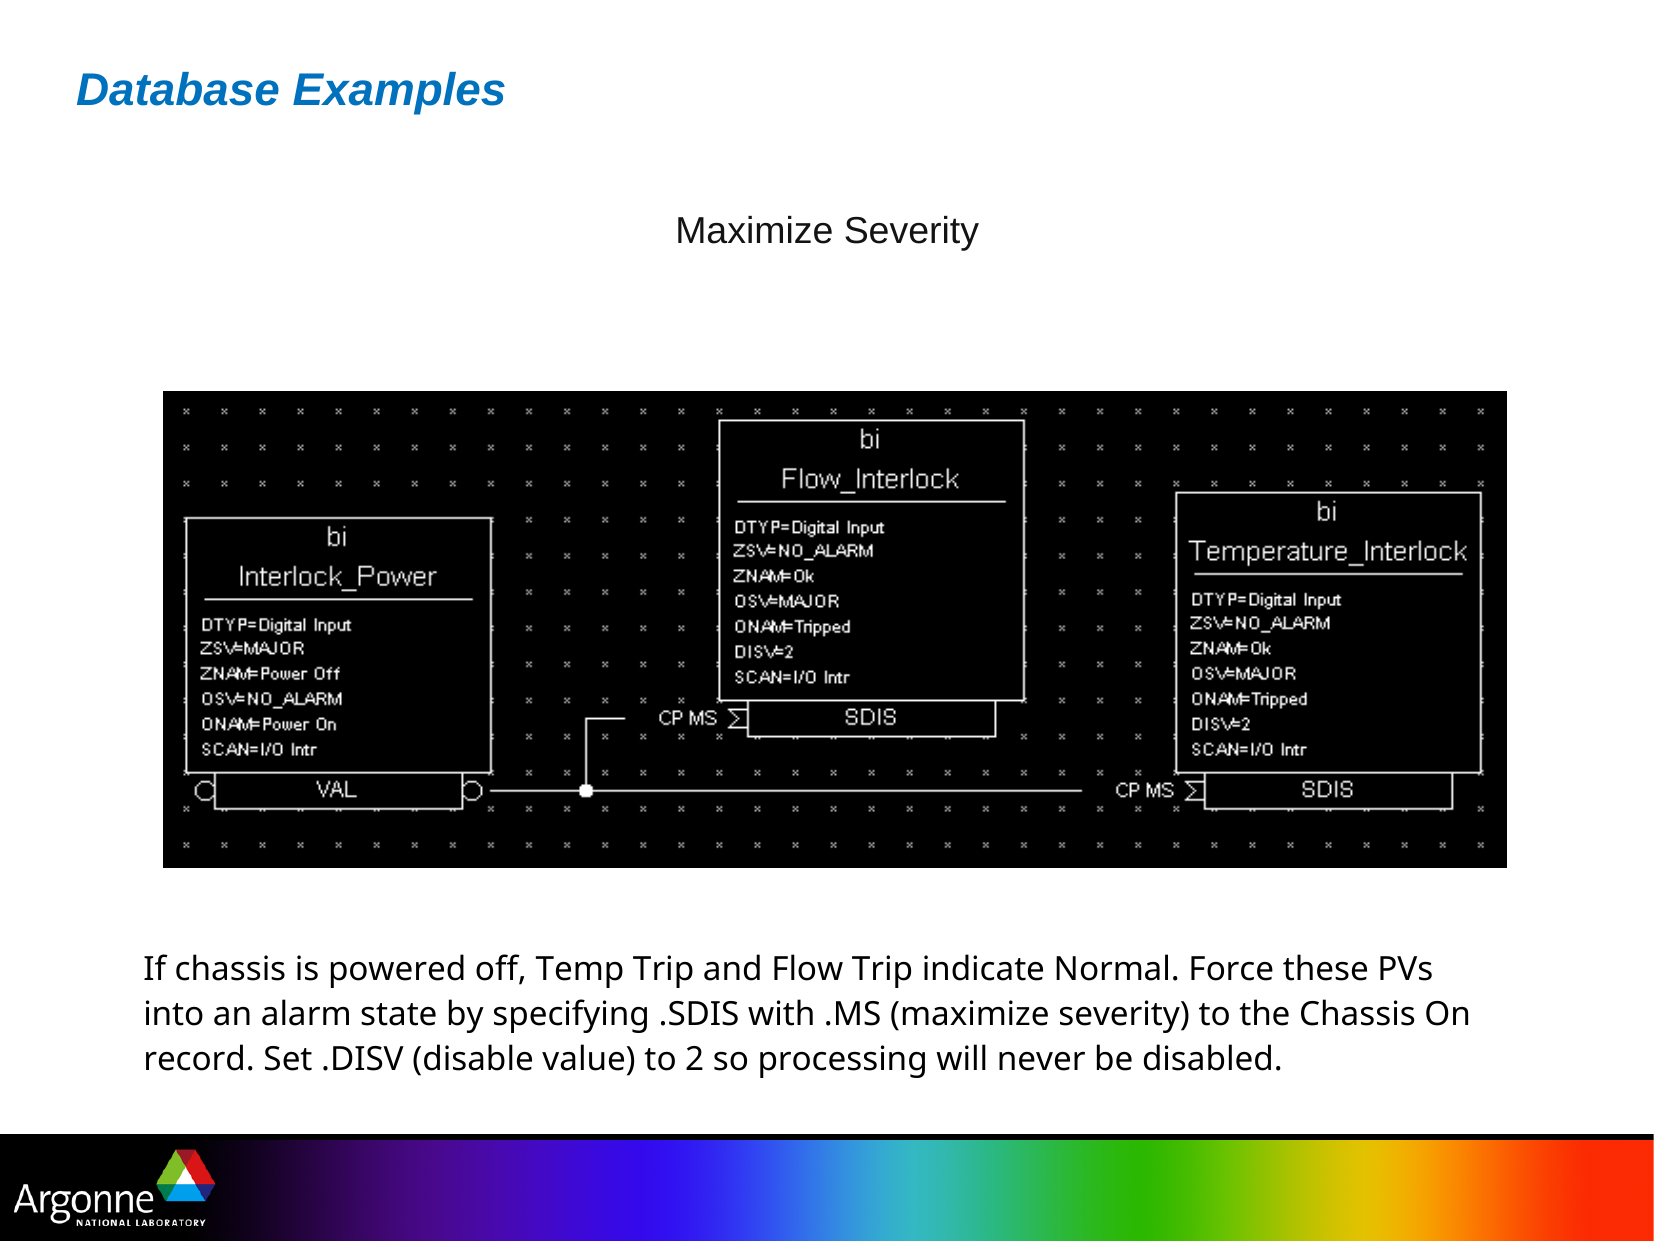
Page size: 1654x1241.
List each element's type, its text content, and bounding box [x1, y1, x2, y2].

title Database Examples [61, 45, 1500, 123]
text_box Maximize Severity [73, 201, 1582, 260]
text_box If chassis is powered off, Temp Trip and Flow Trip indicate Normal. Force these PVs into an alarm state by specifying .SDIS with .MS (maximize severity) to the Chassis On record. Set .DISV (disable value) to 2 so processing will never be disabled. [128, 936, 1507, 1089]
picture [0, 1134, 1654, 1241]
picture [163, 391, 1507, 868]
